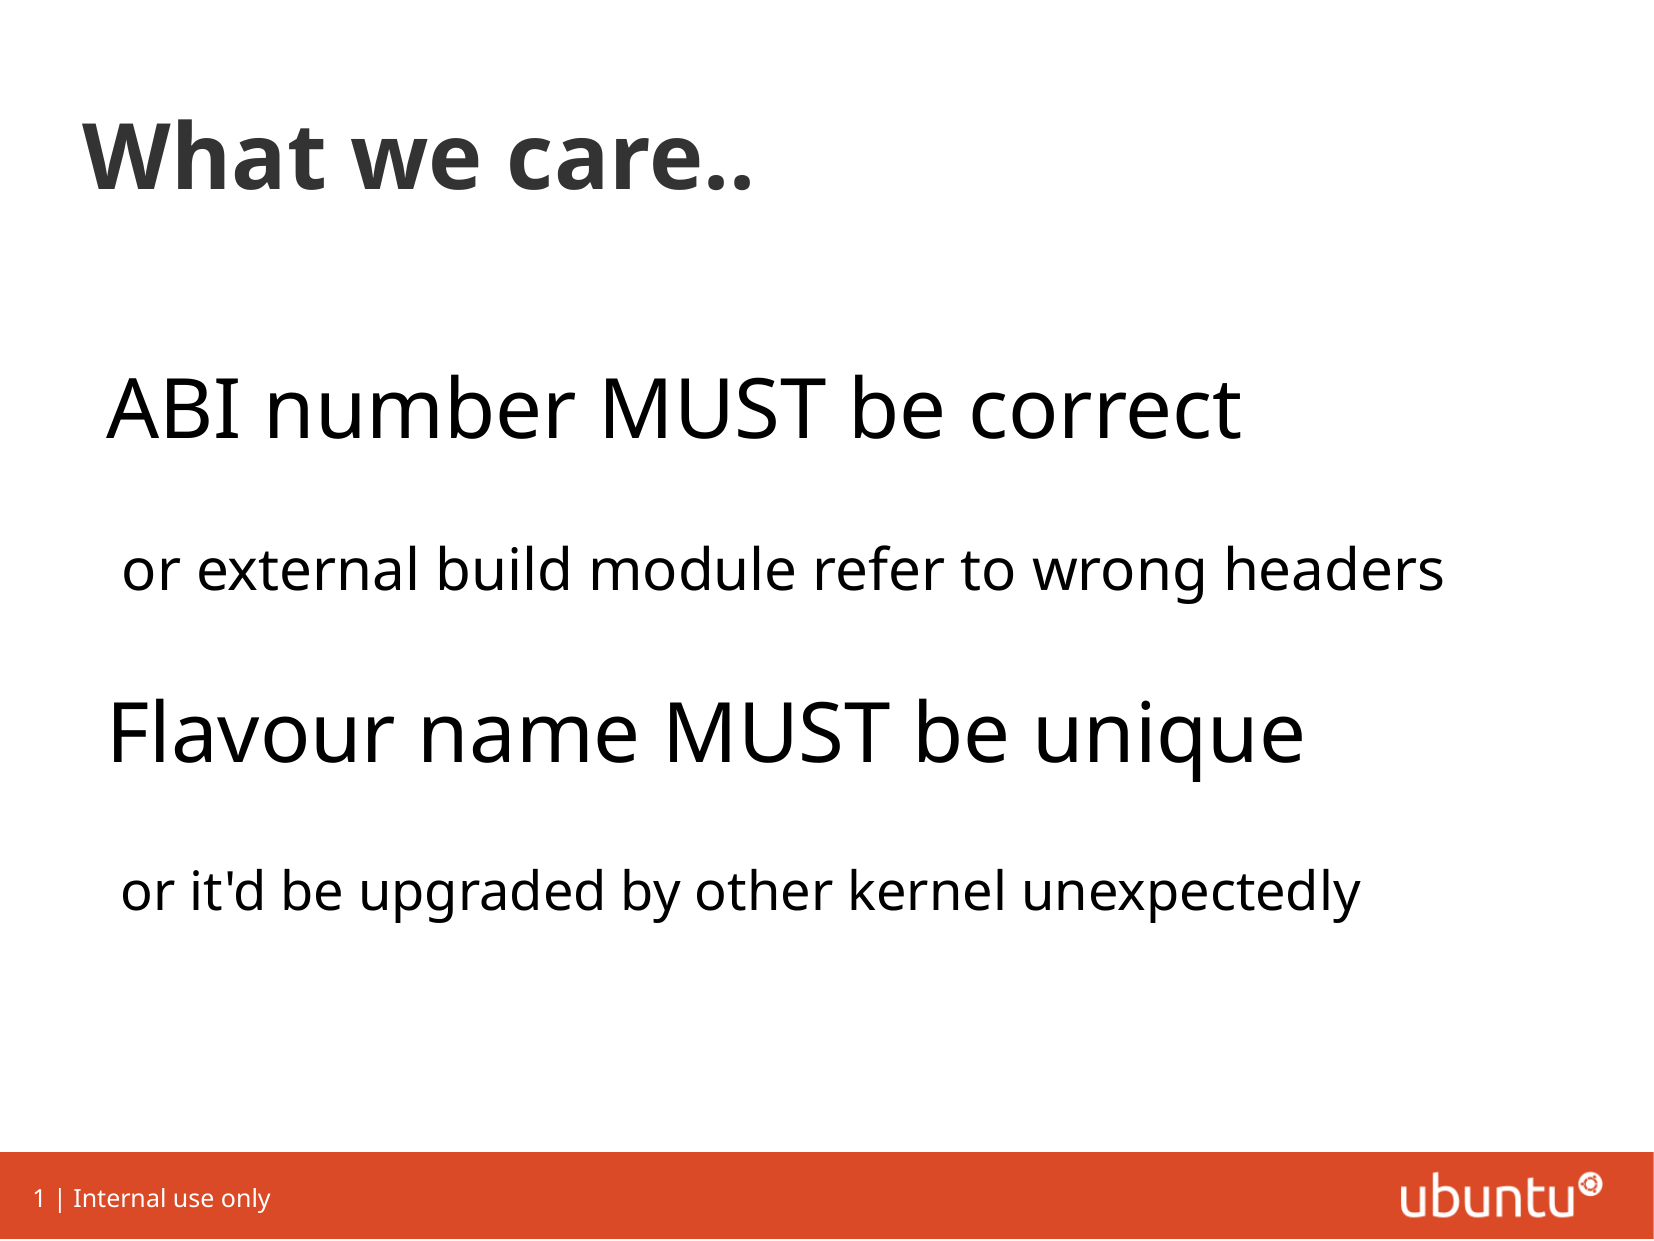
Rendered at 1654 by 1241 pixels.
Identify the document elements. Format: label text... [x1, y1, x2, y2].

subtitle ABI number MUST be correct or external build module refer to wrong headers Flavour name MUST be unique or it'd be upgraded by other kernel unexpectedly [87, 301, 1579, 976]
picture [0, 1152, 1654, 1239]
title What we care.. [82, 49, 1571, 257]
